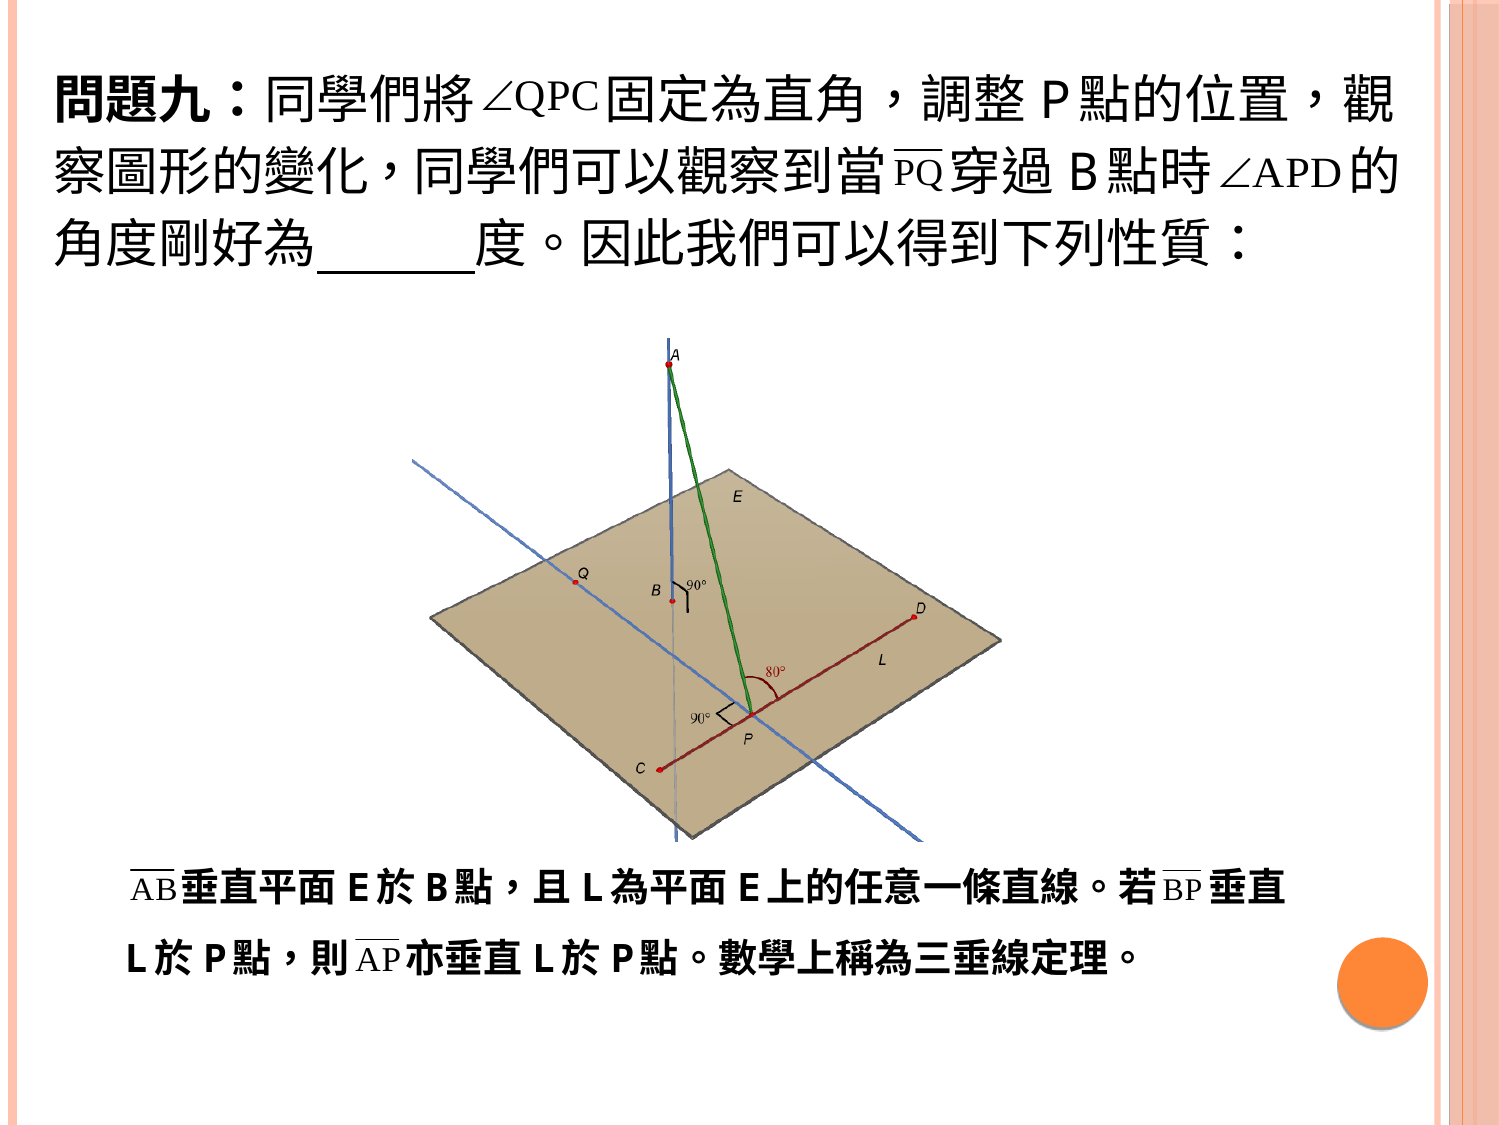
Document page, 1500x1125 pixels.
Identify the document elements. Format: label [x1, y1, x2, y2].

title [76, 0, 1414, 303]
chart [125, 326, 1292, 1030]
chart [53, 66, 1398, 299]
